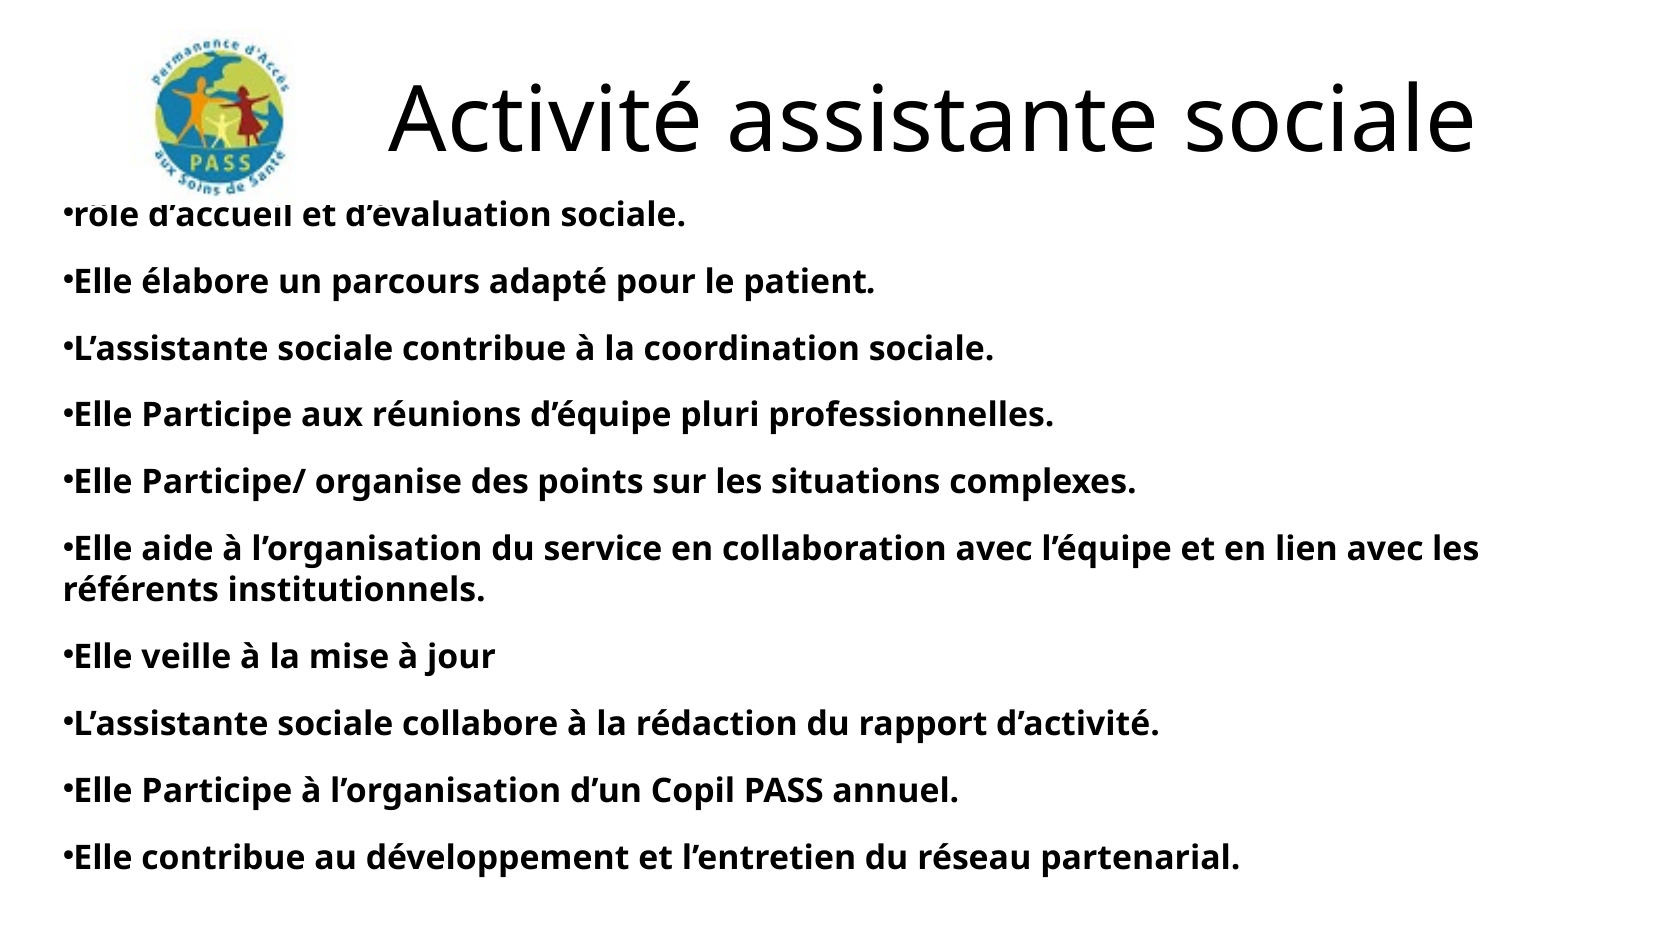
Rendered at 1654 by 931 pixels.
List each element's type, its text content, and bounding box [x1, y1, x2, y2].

picture [62, 29, 388, 205]
title Activité assistante sociale [388, 37, 1571, 192]
list rôle d’accueil et d’évaluation sociale. Elle élabore un parcours adapté pour le patient. L’assistante sociale contribue à la coordination sociale. Elle Participe aux réunions d’équipe pluri professionnelles. Elle Participe/ organise des points sur les situations complexes. Elle aide à l’organisation du service en collaboration avec l’équipe et en lien avec les référents institutionnels. Elle veille à la mise à jour L’assistante sociale collabore à la rédaction du rapport d’activité. Elle Participe à l’organisation d’un Copil PASS annuel. Elle contribue au développement et l’entretien du réseau partenarial. [62, 192, 1573, 881]
